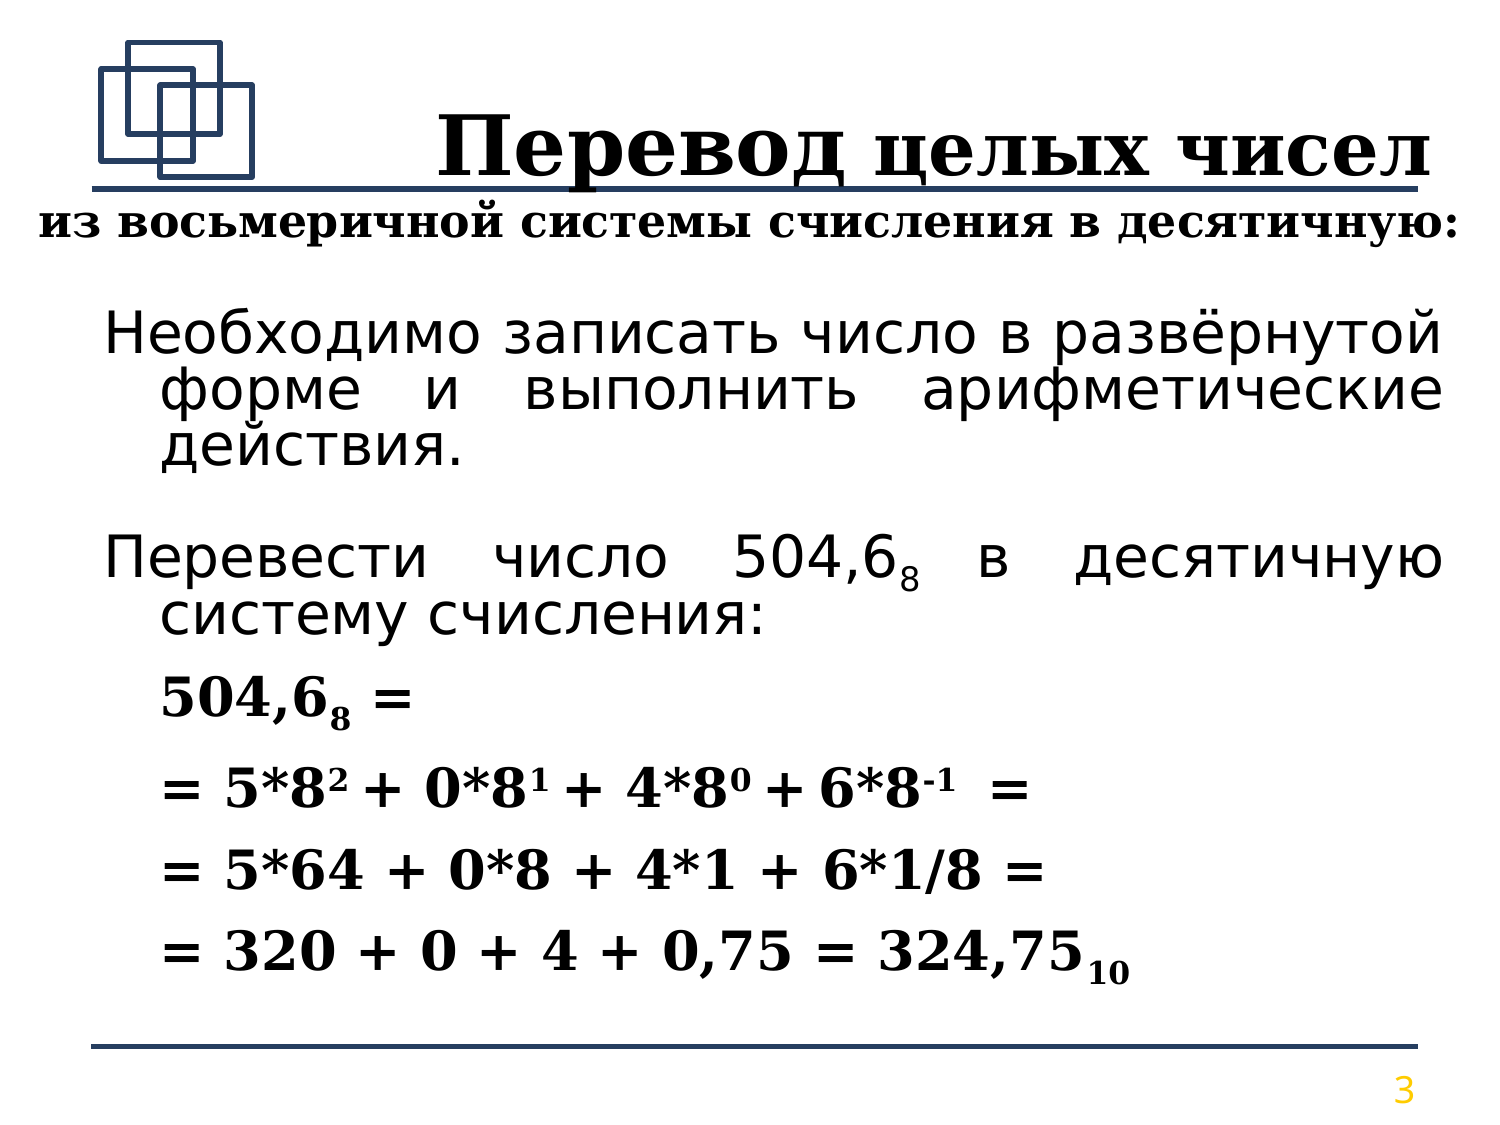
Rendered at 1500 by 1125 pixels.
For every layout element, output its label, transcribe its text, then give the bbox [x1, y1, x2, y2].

title Перевод целых чисел из восьмеричной системы счисления в десятичную: [0, 49, 1477, 290]
text_box Необходимо записать число в развёрнутой форме и выполнить арифметические действия. Перевести число 504,68 в десятичную систему счисления: 504,68 = = 5*82 + 0*81 + 4*80 + 6*8-1 = = 5*64 + 0*8 + 4*1 + 6*1/8 = = 320 + 0 + 4 + 0,75 = 324,7510 [88, 301, 1459, 1059]
